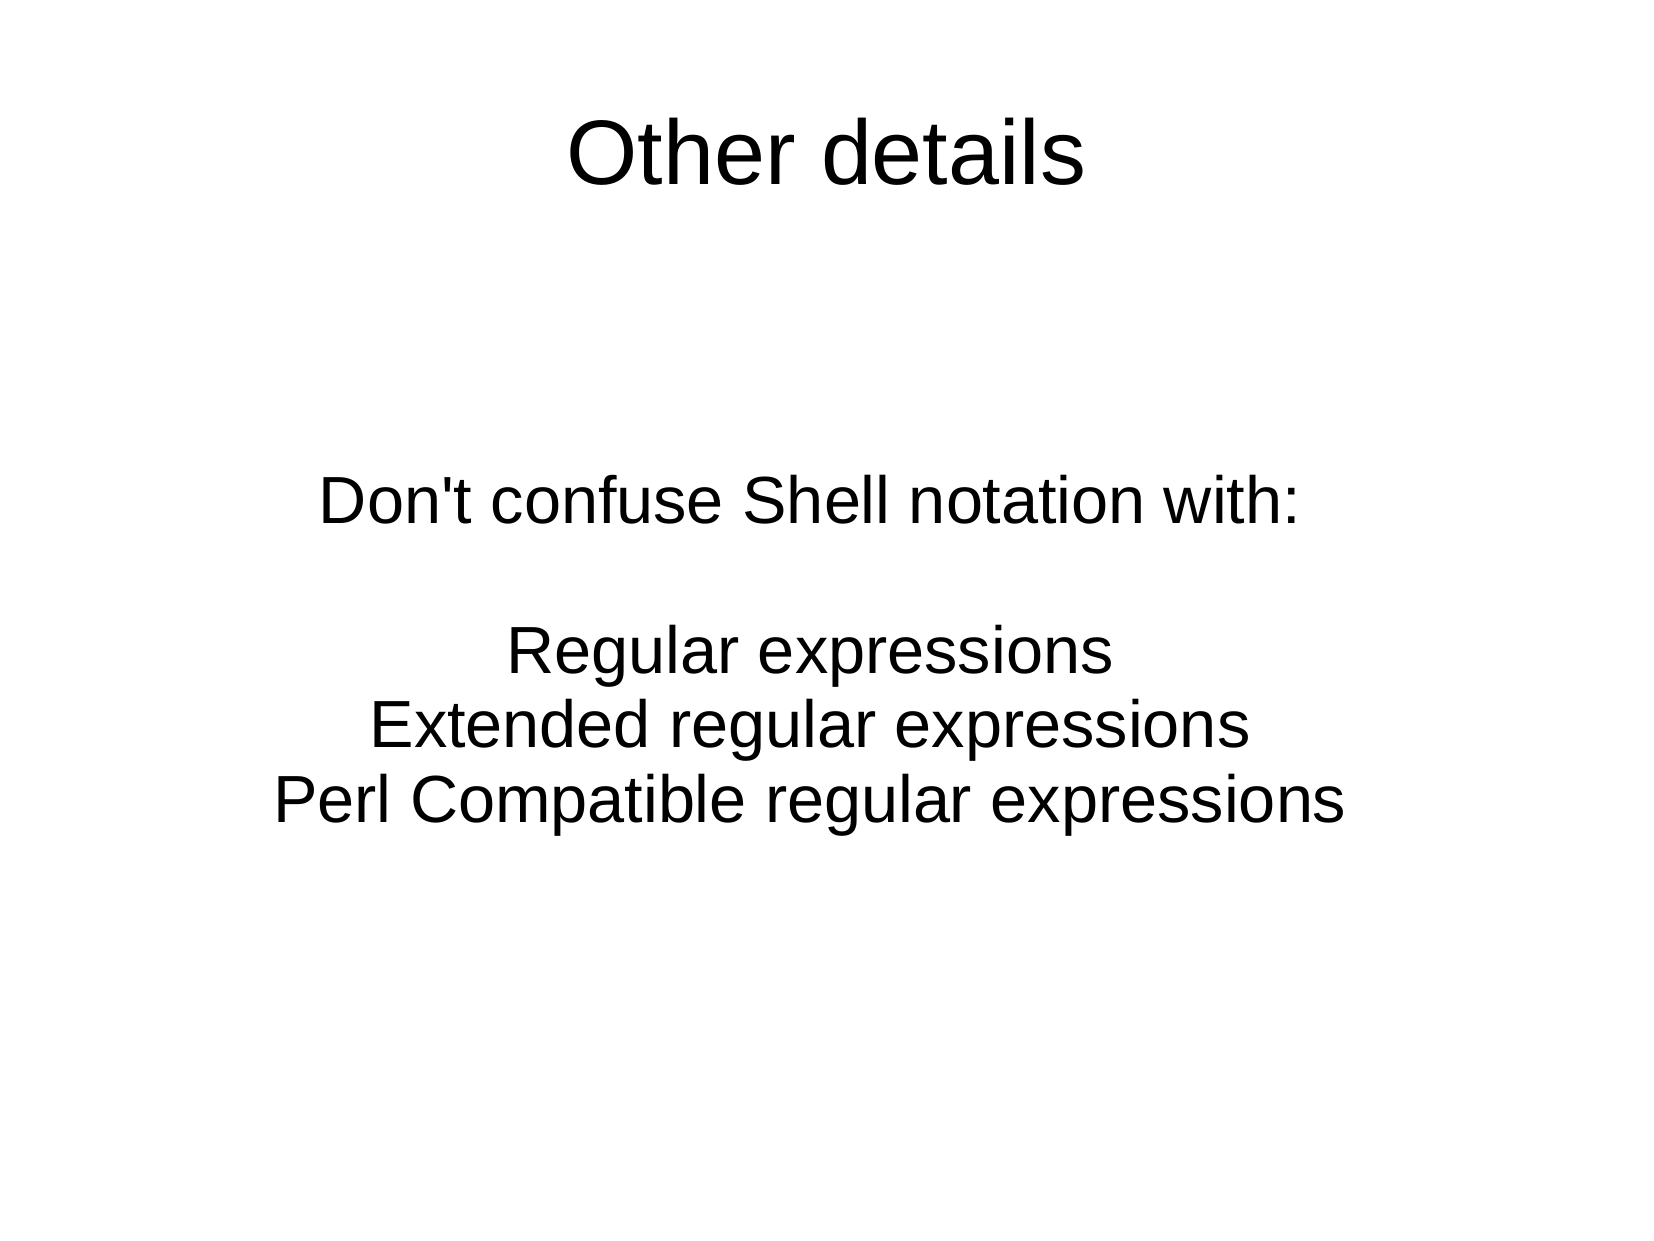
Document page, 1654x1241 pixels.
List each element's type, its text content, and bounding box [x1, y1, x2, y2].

title Other details [82, 49, 1571, 257]
text_box Don't confuse Shell notation with: Regular expressions Extended regular expressions Perl Compatible regular expressions [82, 290, 1538, 1010]
